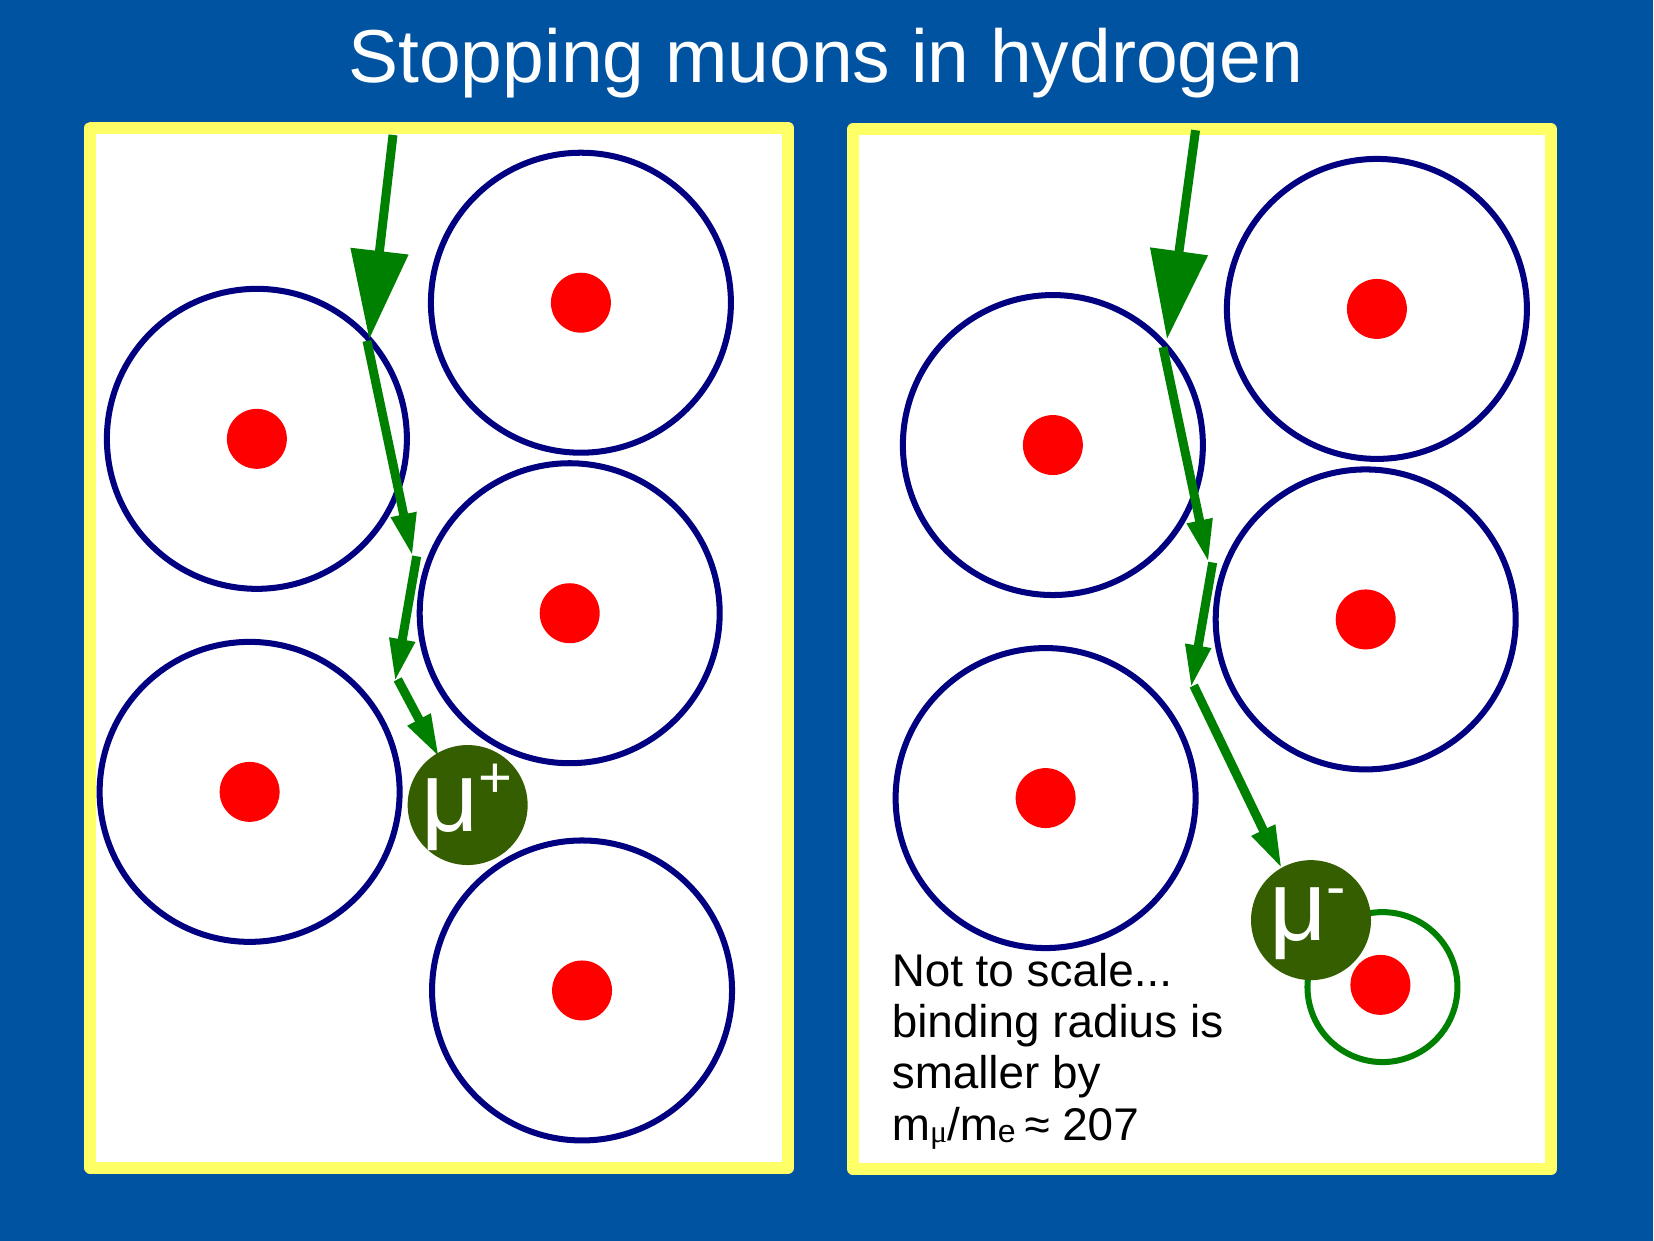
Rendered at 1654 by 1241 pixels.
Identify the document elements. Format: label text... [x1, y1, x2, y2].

text_box [899, 652, 1192, 937]
text_box [90, 127, 789, 1168]
text_box μ- [1249, 838, 1380, 978]
text_box Not to scale... binding radius is smaller by mμ/me ≈ 207 [877, 937, 1259, 1170]
text_box [853, 129, 1552, 1170]
text_box μ+ [406, 733, 559, 865]
text_box Stopping muons in hydrogen [37, 0, 1616, 115]
